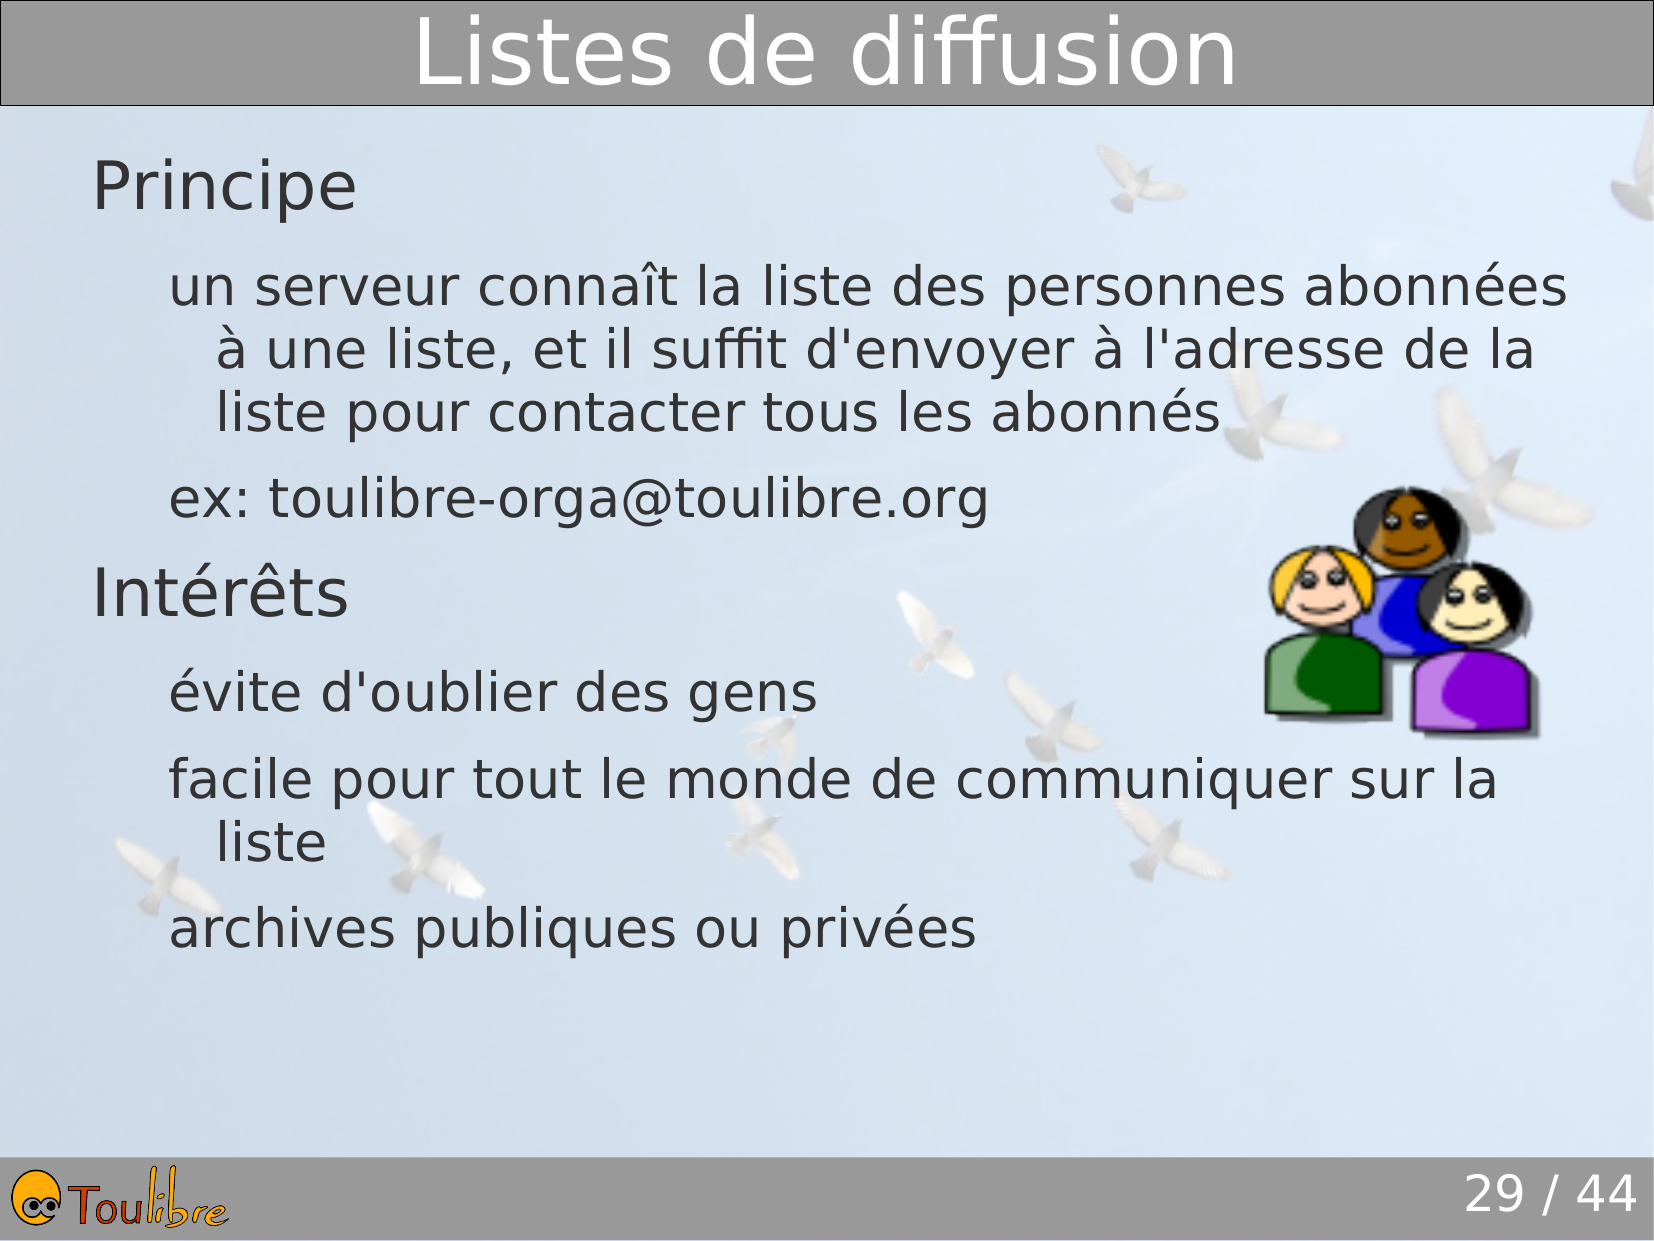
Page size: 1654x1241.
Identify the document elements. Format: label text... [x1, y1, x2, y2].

picture [11, 1165, 229, 1228]
title Listes de diffusion [0, 0, 1654, 107]
list Principe un serveur connaît la liste des personnes abonnées à une liste, et il suffit d'envoyer à l'adresse de la liste pour contacter tous les abonnés ex: toulibre-orga@toulibre.org Intérêts évite d'oublier des gens facile pour tout le monde de communiquer sur la liste archives publiques ou privées [73, 147, 1595, 1109]
picture [1254, 472, 1551, 768]
